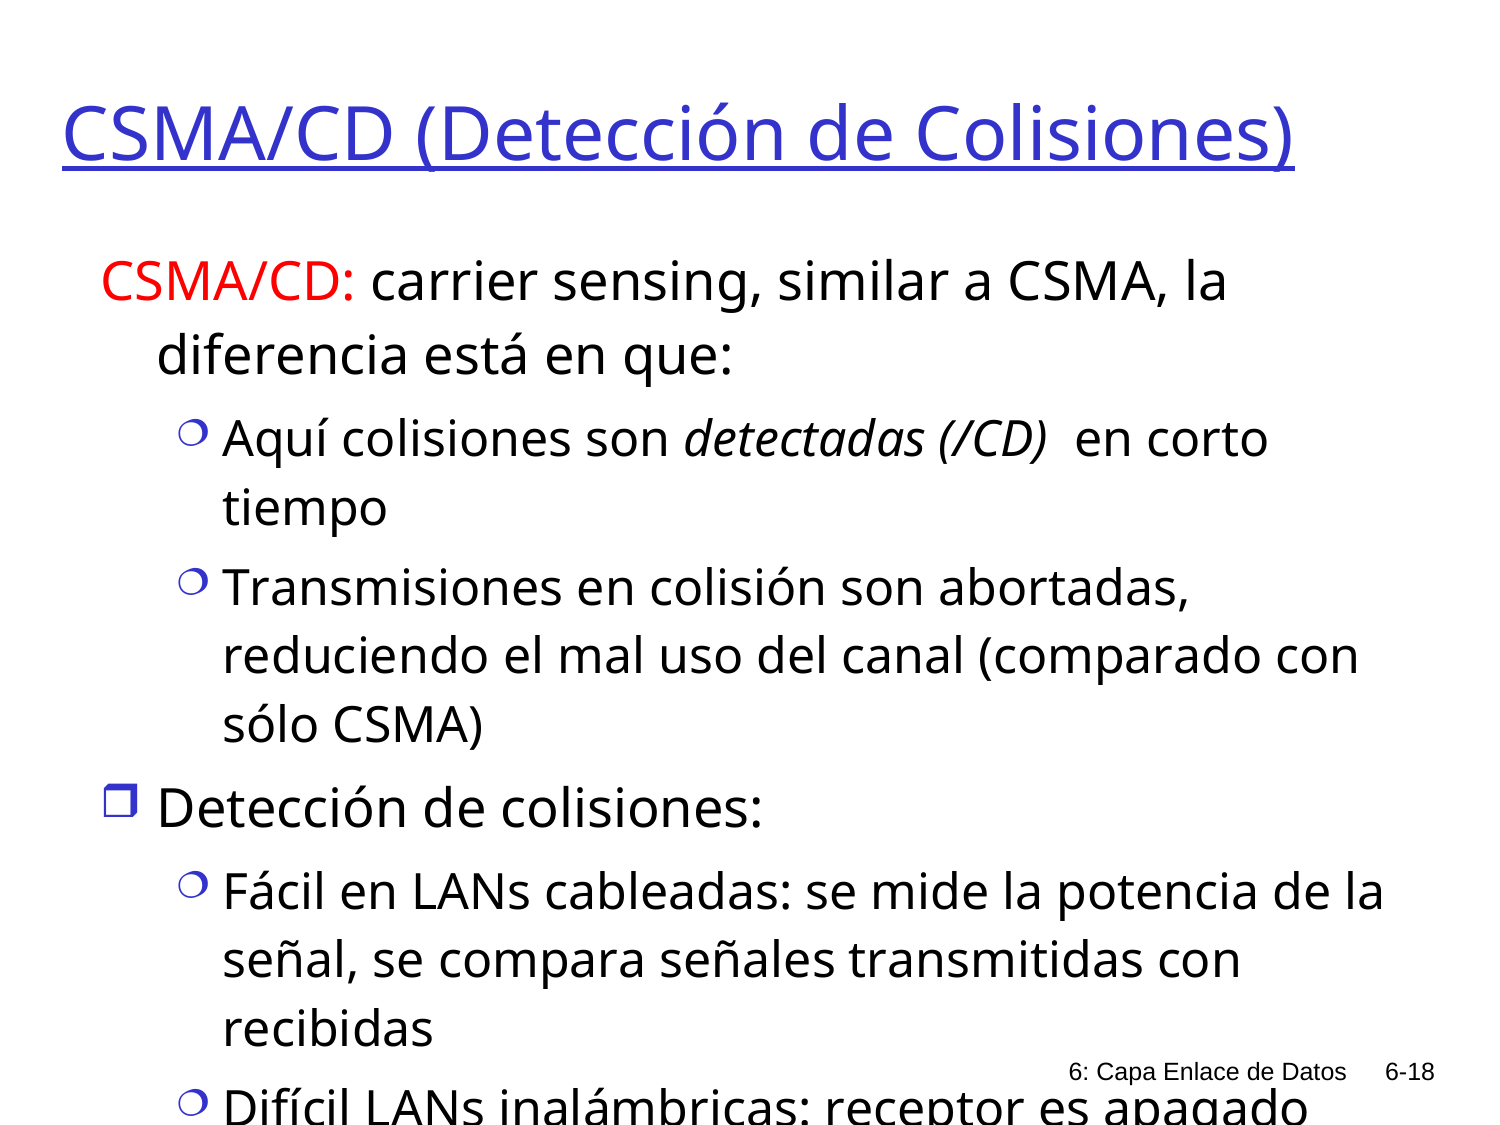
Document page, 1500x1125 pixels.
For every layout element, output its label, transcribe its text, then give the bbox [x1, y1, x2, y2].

list CSMA/CD: carrier sensing, similar a CSMA, la diferencia está en que: Aquí colisiones son detectadas (/CD) en corto tiempo Transmisiones en colisión son abortadas, reduciendo el mal uso del canal (comparado con sólo CSMA) Detección de colisiones: Fácil en LANs cableadas: se mide la potencia de la señal, se compara señales transmitidas con recibidas Difícil LANs inalámbricas: receptor es apagado mientras se transmite Analogía humana: Conversadores respetuosos [85, 235, 1442, 998]
title CSMA/CD (Detección de Colisiones) [47, 37, 1363, 225]
